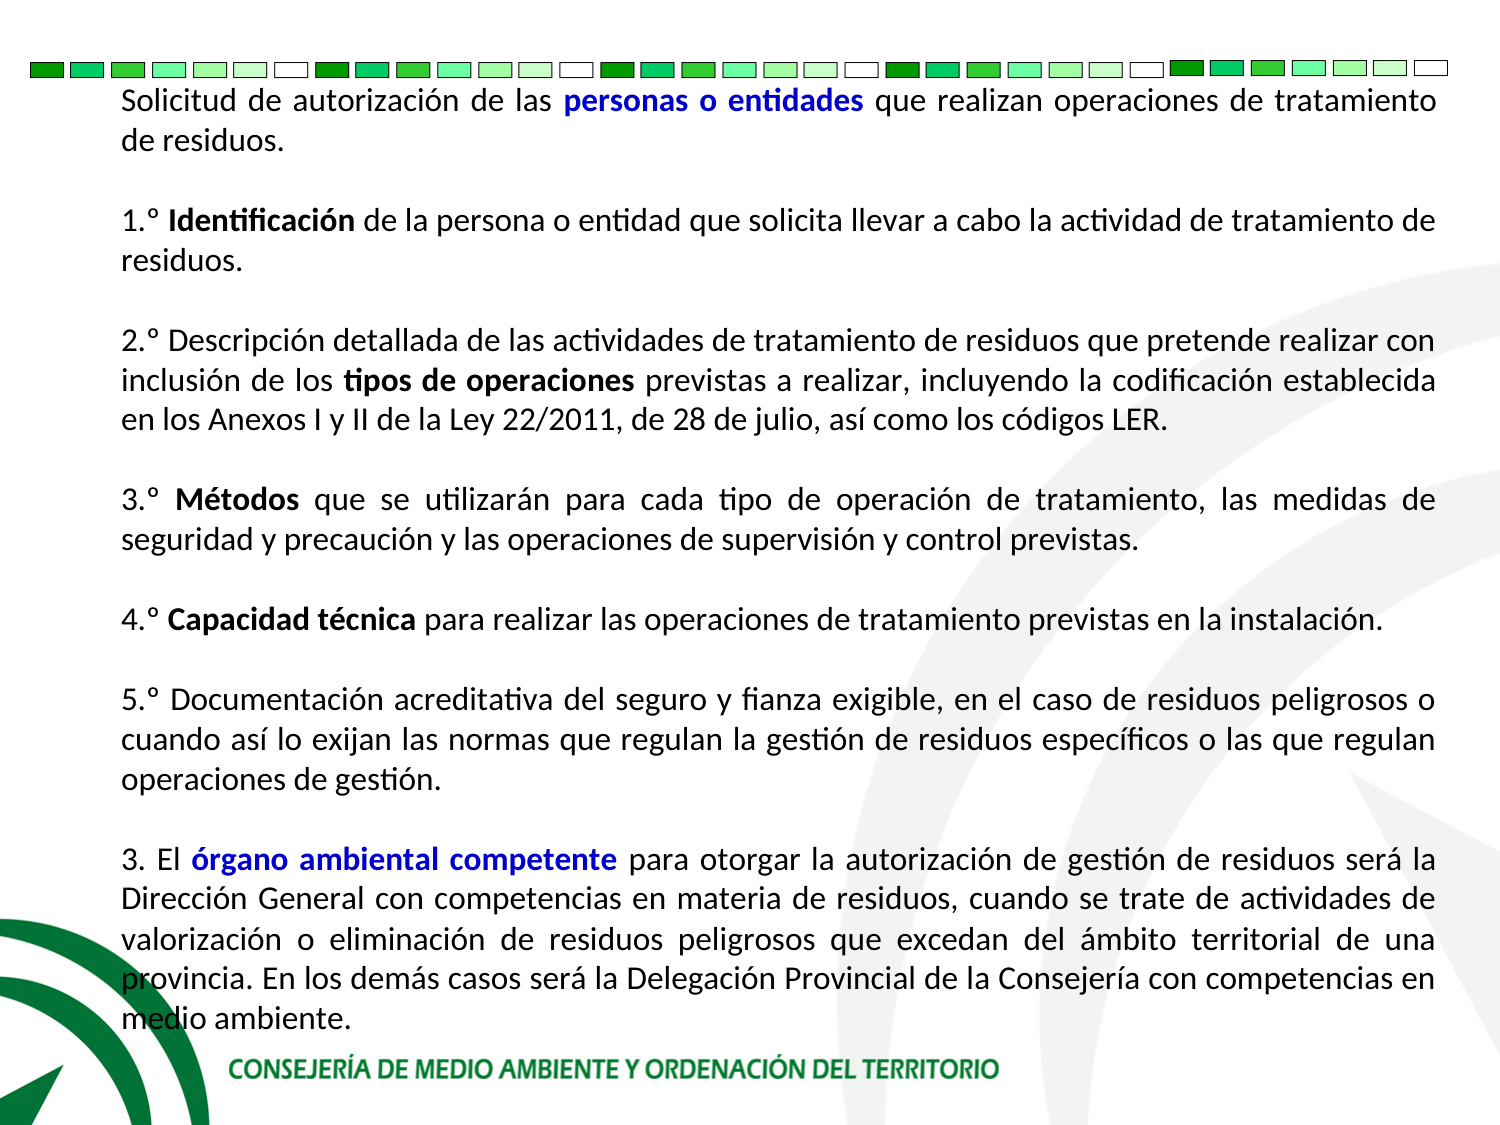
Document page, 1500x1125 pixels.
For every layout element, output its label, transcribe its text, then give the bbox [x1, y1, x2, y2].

picture [0, 0, 1500, 1125]
text_box Solicitud de autorización de las personas o entidades que realizan operaciones de tratamiento de residuos. 1.º Identificación de la persona o entidad que solicita llevar a cabo la actividad de tratamiento de residuos. 2.º Descripción detallada de las actividades de tratamiento de residuos que pretende realizar con inclusión de los tipos de operaciones previstas a realizar, incluyendo la codificación establecida en los Anexos I y II de la Ley 22/2011, de 28 de julio, así como los códigos LER. 3.º Métodos que se utilizarán para cada tipo de operación de tratamiento, las medidas de seguridad y precaución y las operaciones de supervisión y control previstas. 4.º Capacidad técnica para realizar las operaciones de tratamiento previstas en la instalación. 5.º Documentación acreditativa del seguro y fianza exigible, en el caso de residuos peligrosos o cuando así lo exijan las normas que regulan la gestión de residuos específicos o las que regulan operaciones de gestión. 3. El órgano ambiental competente para otorgar la autorización de gestión de residuos será la Dirección General con competencias en materia de residuos, cuando se trate de actividades de valorización o eliminación de residuos peligrosos que excedan del ámbito territorial de una provincia. En los demás casos será la Delegación Provincial de la Consejería con competencias en medio ambiente. [106, 70, 1453, 1124]
